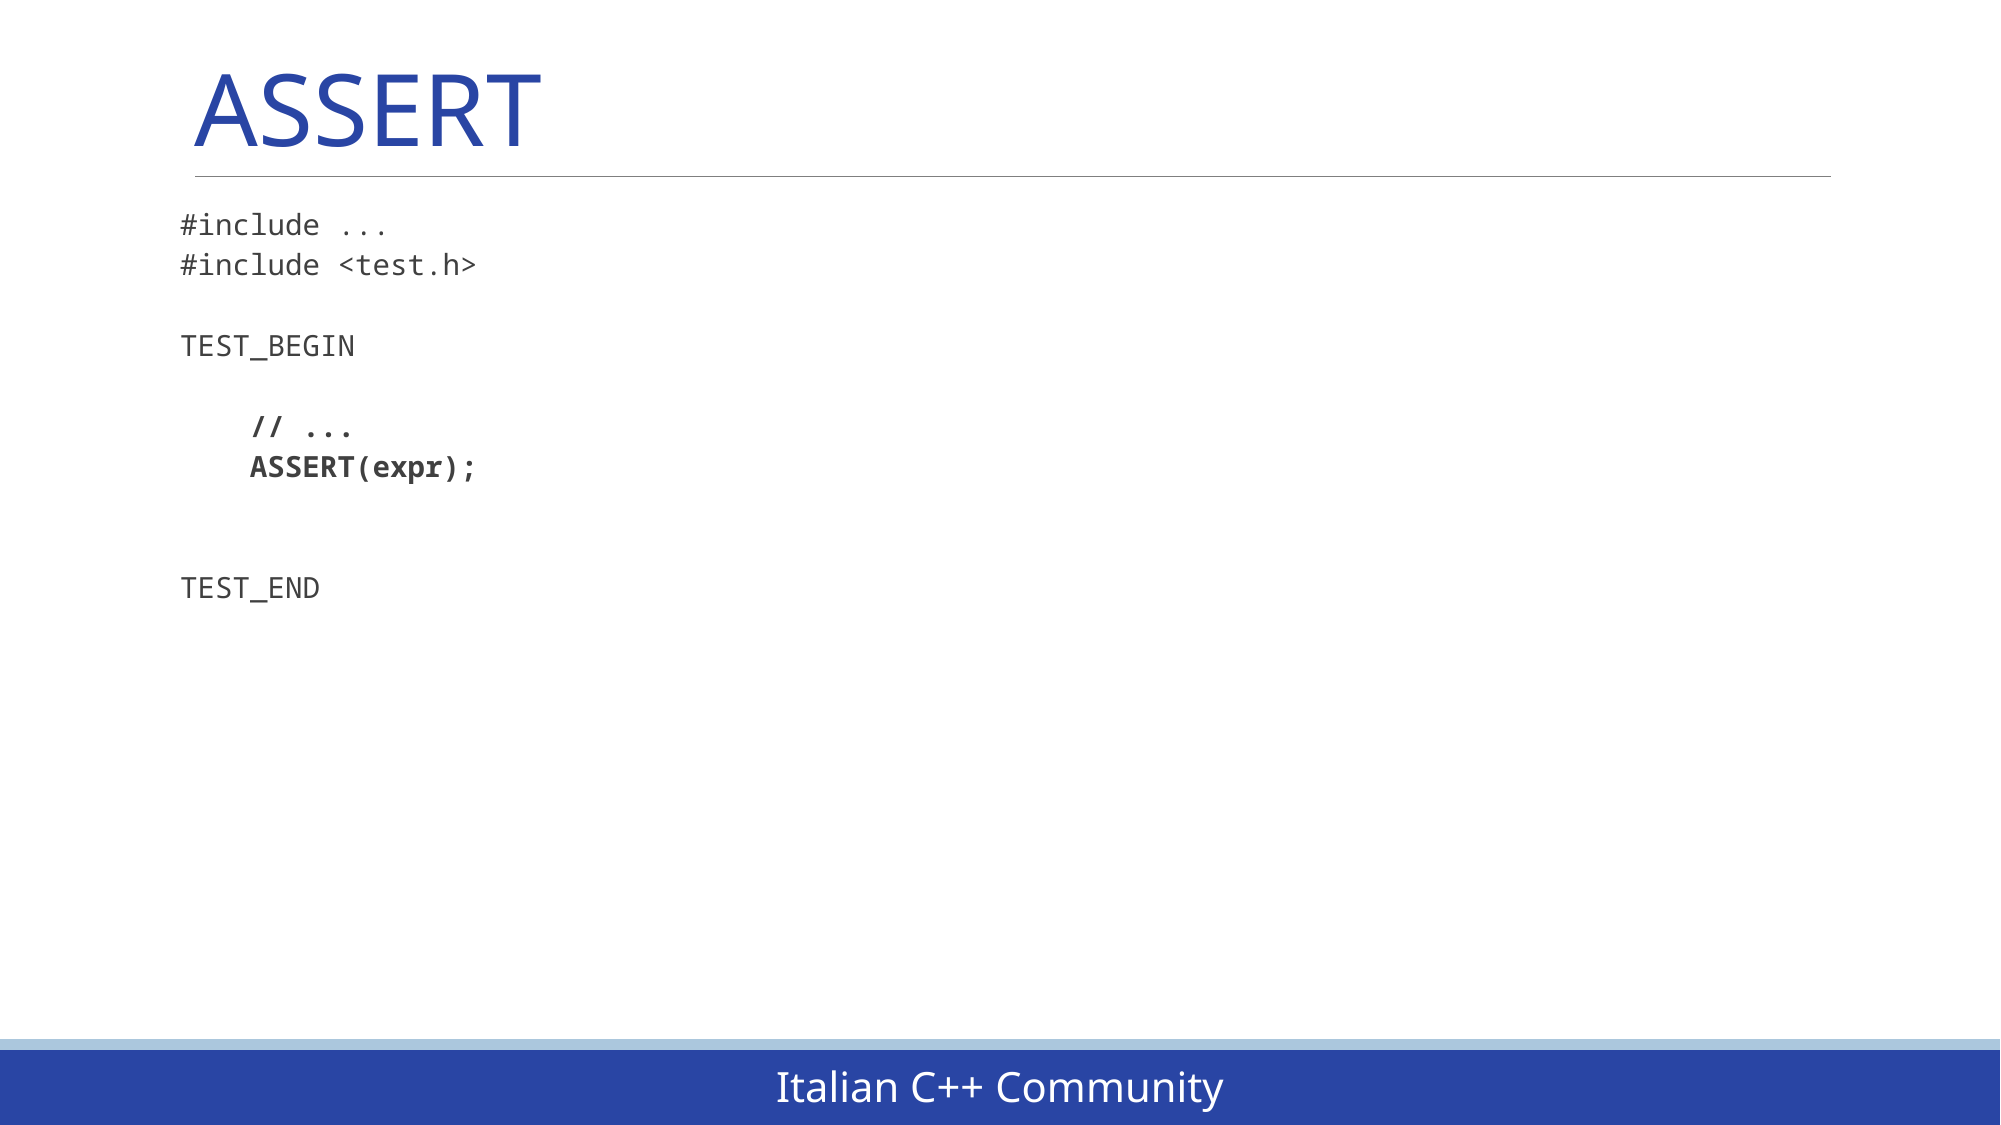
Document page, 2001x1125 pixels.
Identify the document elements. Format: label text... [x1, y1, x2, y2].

list #include ... #include <test.h> TEST_BEGIN // ... ASSERT(expr); TEST_END [179, 202, 1830, 1011]
title ASSERT [179, 2, 1830, 175]
